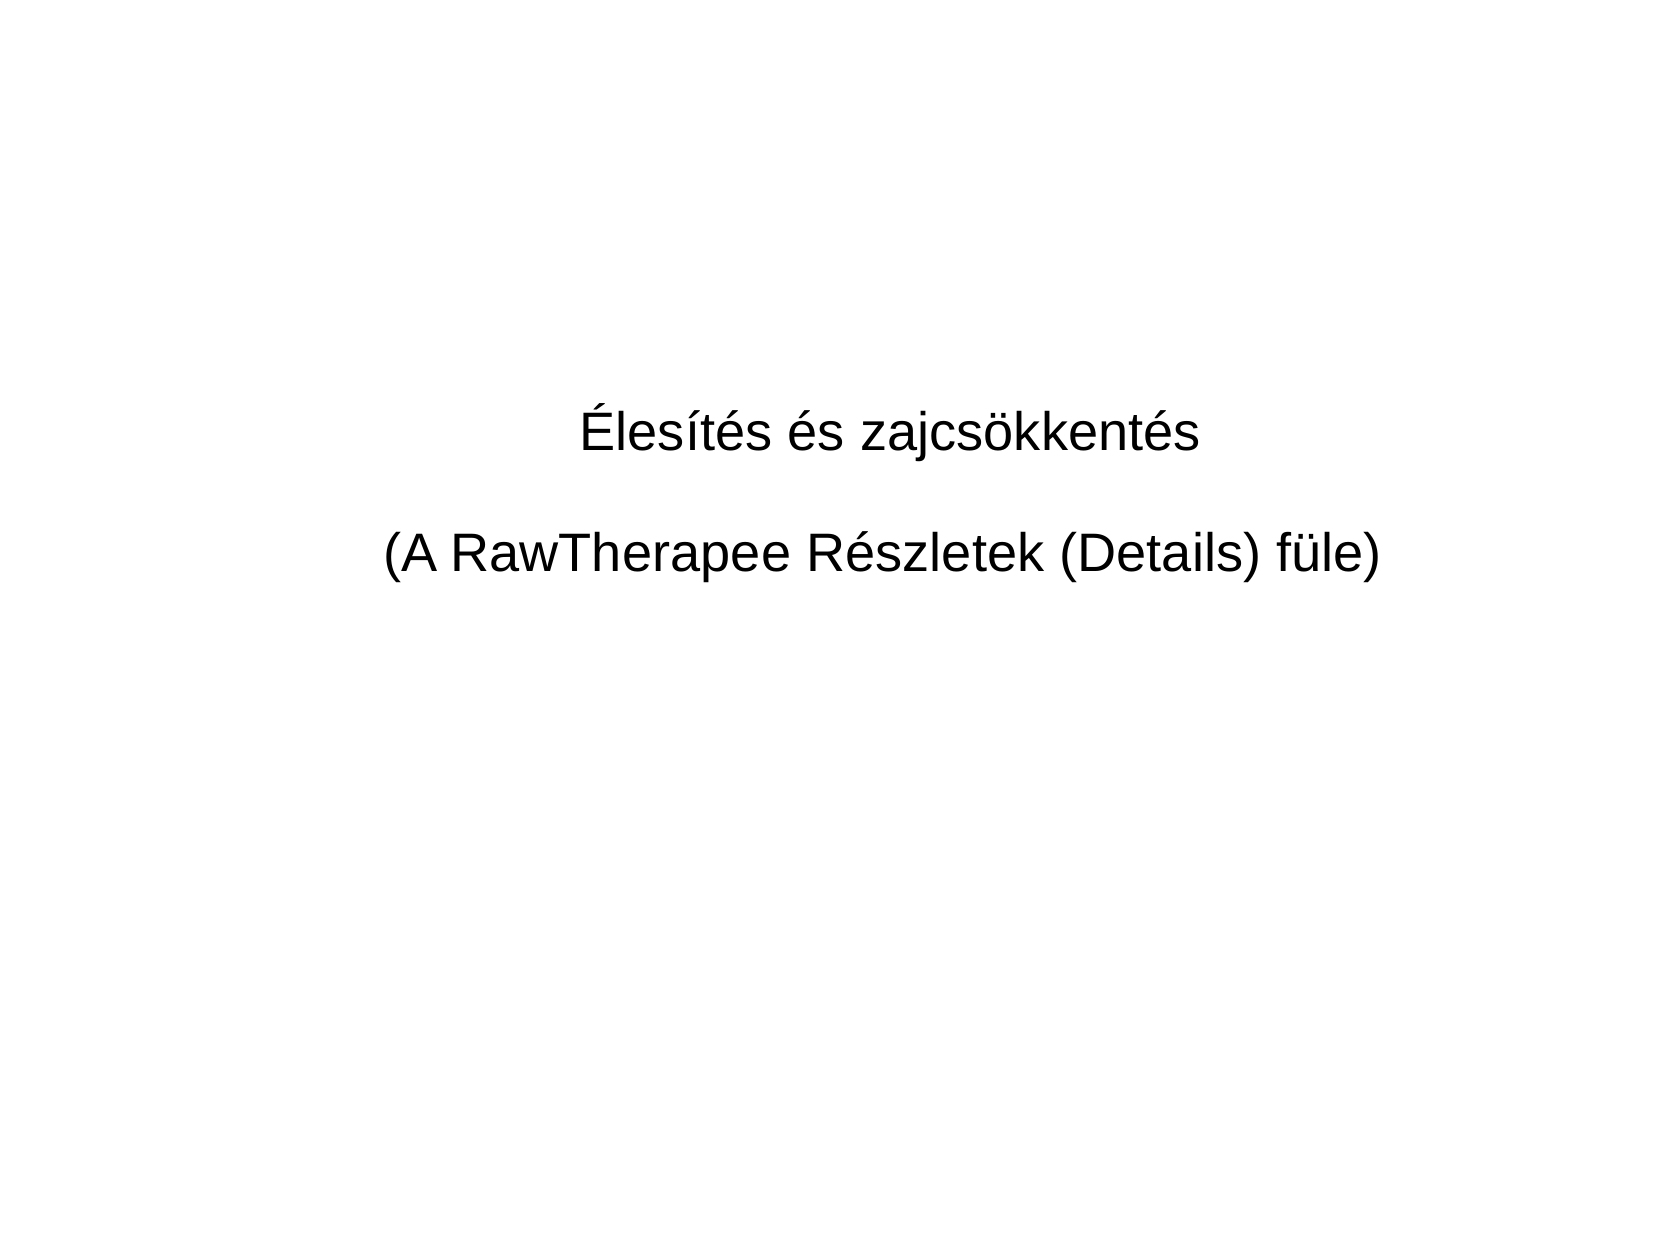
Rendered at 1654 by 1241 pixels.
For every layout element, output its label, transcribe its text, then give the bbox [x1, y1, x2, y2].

text_box Élesítés és zajcsökkentés (A RawTherapee Részletek (Details) füle) [369, 394, 1413, 591]
